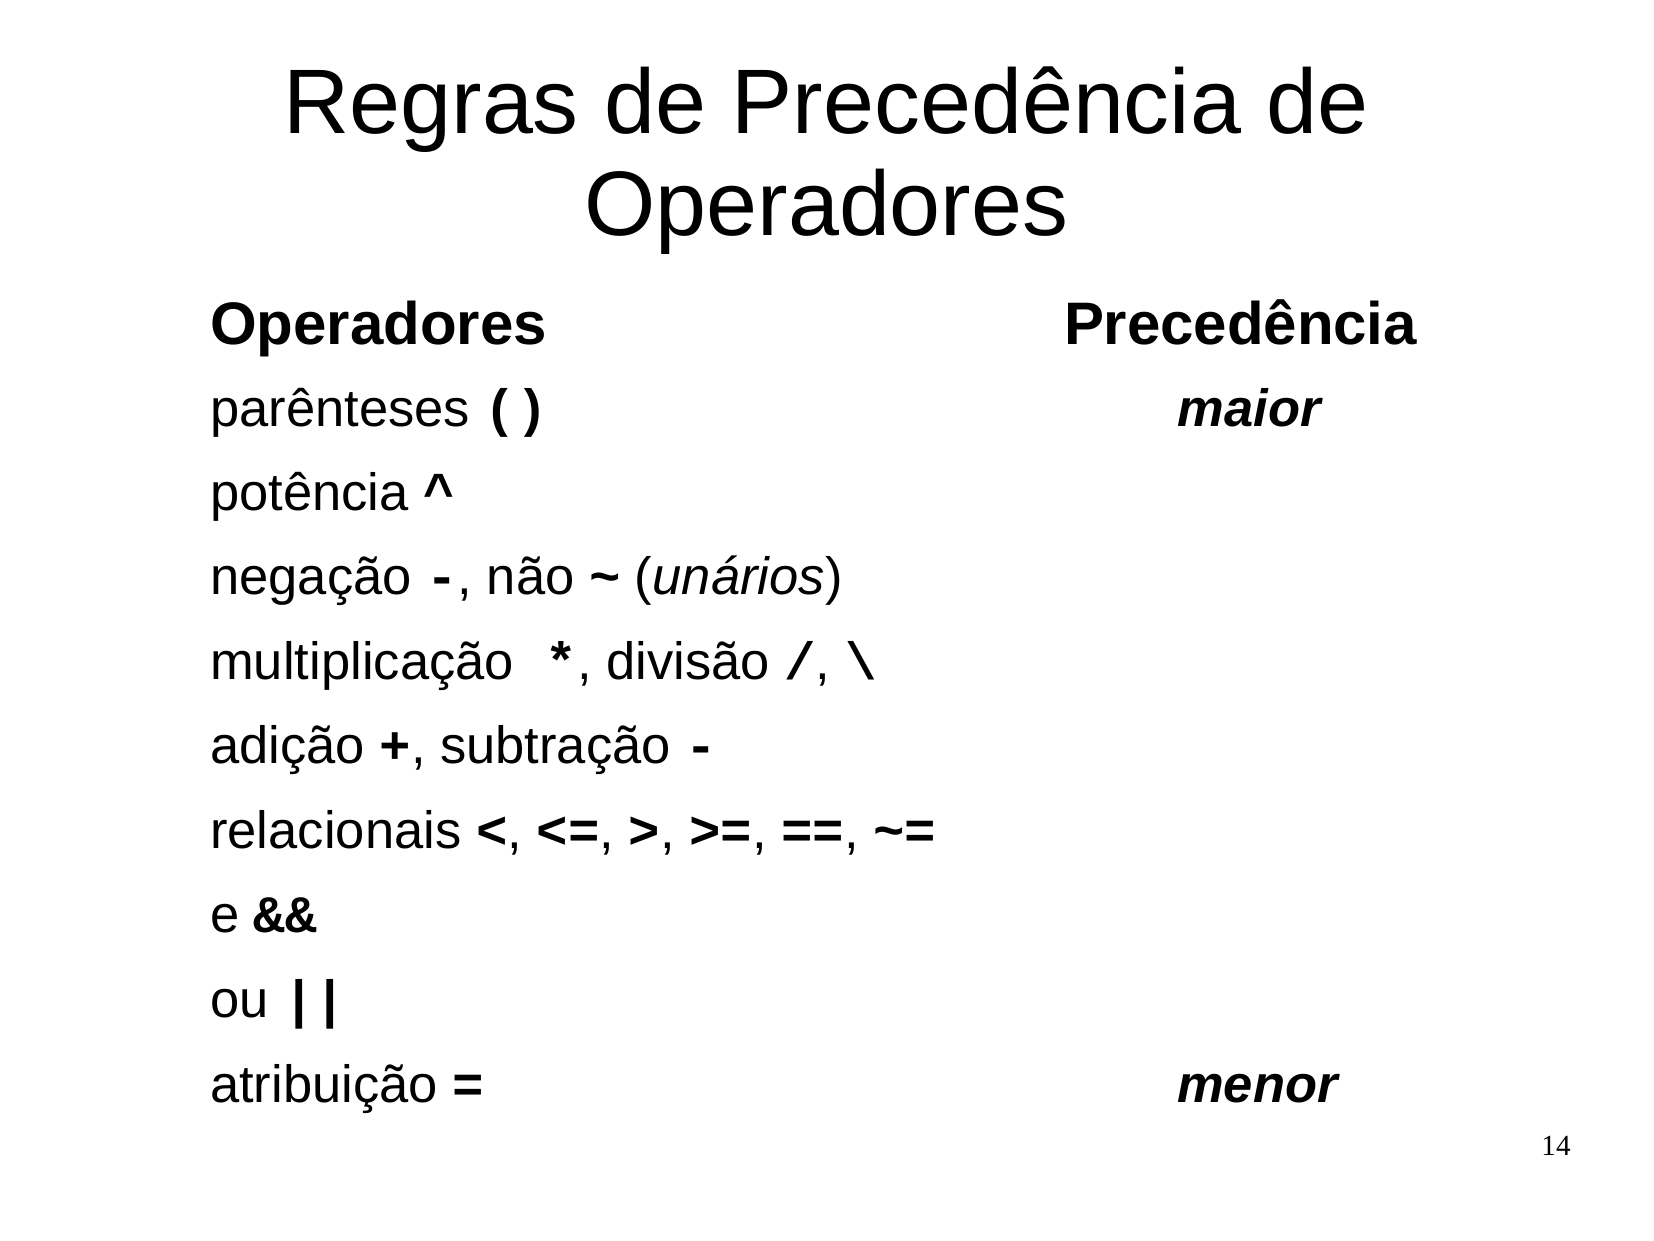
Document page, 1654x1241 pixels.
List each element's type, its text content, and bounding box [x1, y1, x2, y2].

list Operadores Precedência parênteses () maior potência ^ negação -, não ~ (unários) multiplicação *, divisão /, \ adição +, subtração - relacionais <, <=, >, >=, ==, ~= e && ou || atribuição = menor [82, 290, 1571, 1123]
title Regras de Precedência de Operadores [82, 49, 1571, 257]
